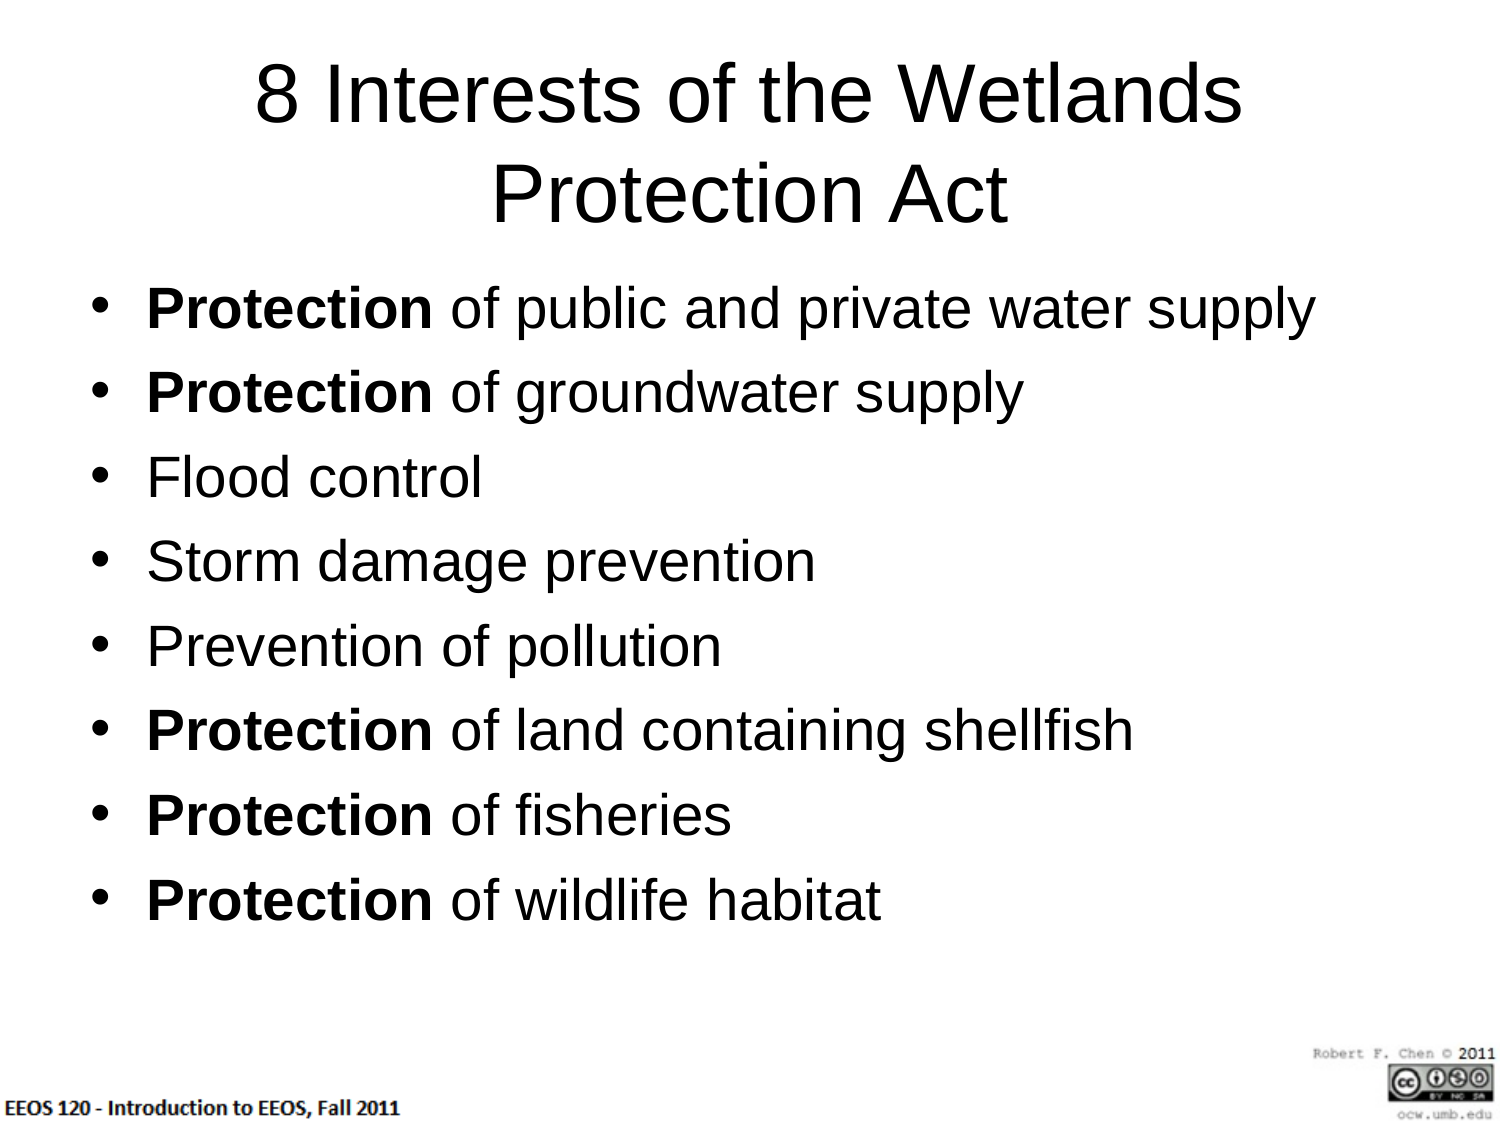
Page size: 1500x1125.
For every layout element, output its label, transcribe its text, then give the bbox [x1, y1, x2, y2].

title 8 Interests of the Wetlands Protection Act [75, 31, 1426, 247]
picture [0, 1090, 405, 1125]
picture [1304, 1042, 1500, 1125]
list Protection of public and private water supply Protection of groundwater supply Flood control Storm damage prevention Prevention of pollution Protection of land containing shellfish Protection of fisheries Protection of wildlife habitat [75, 262, 1426, 1006]
